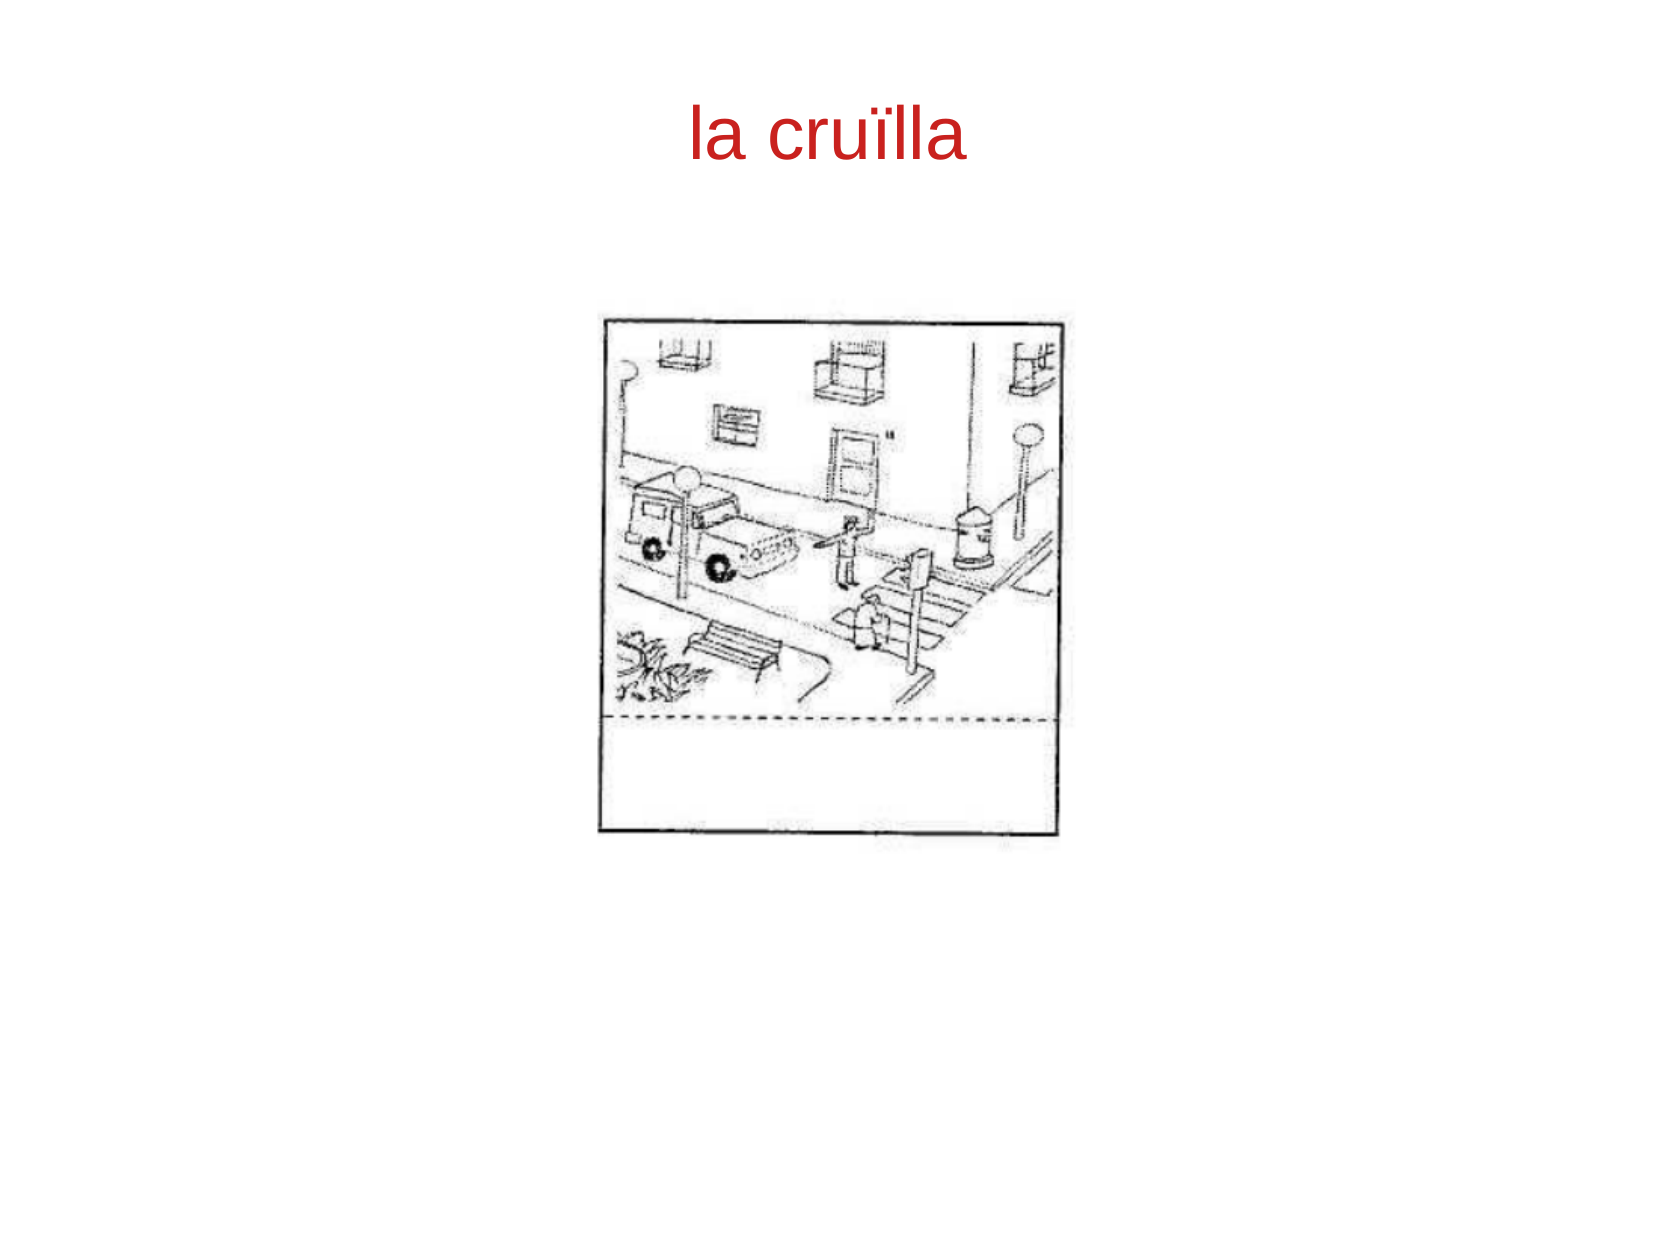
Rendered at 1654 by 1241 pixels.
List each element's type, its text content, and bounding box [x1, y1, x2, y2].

text_box la cruïlla [389, 58, 1288, 201]
picture [581, 291, 1094, 873]
